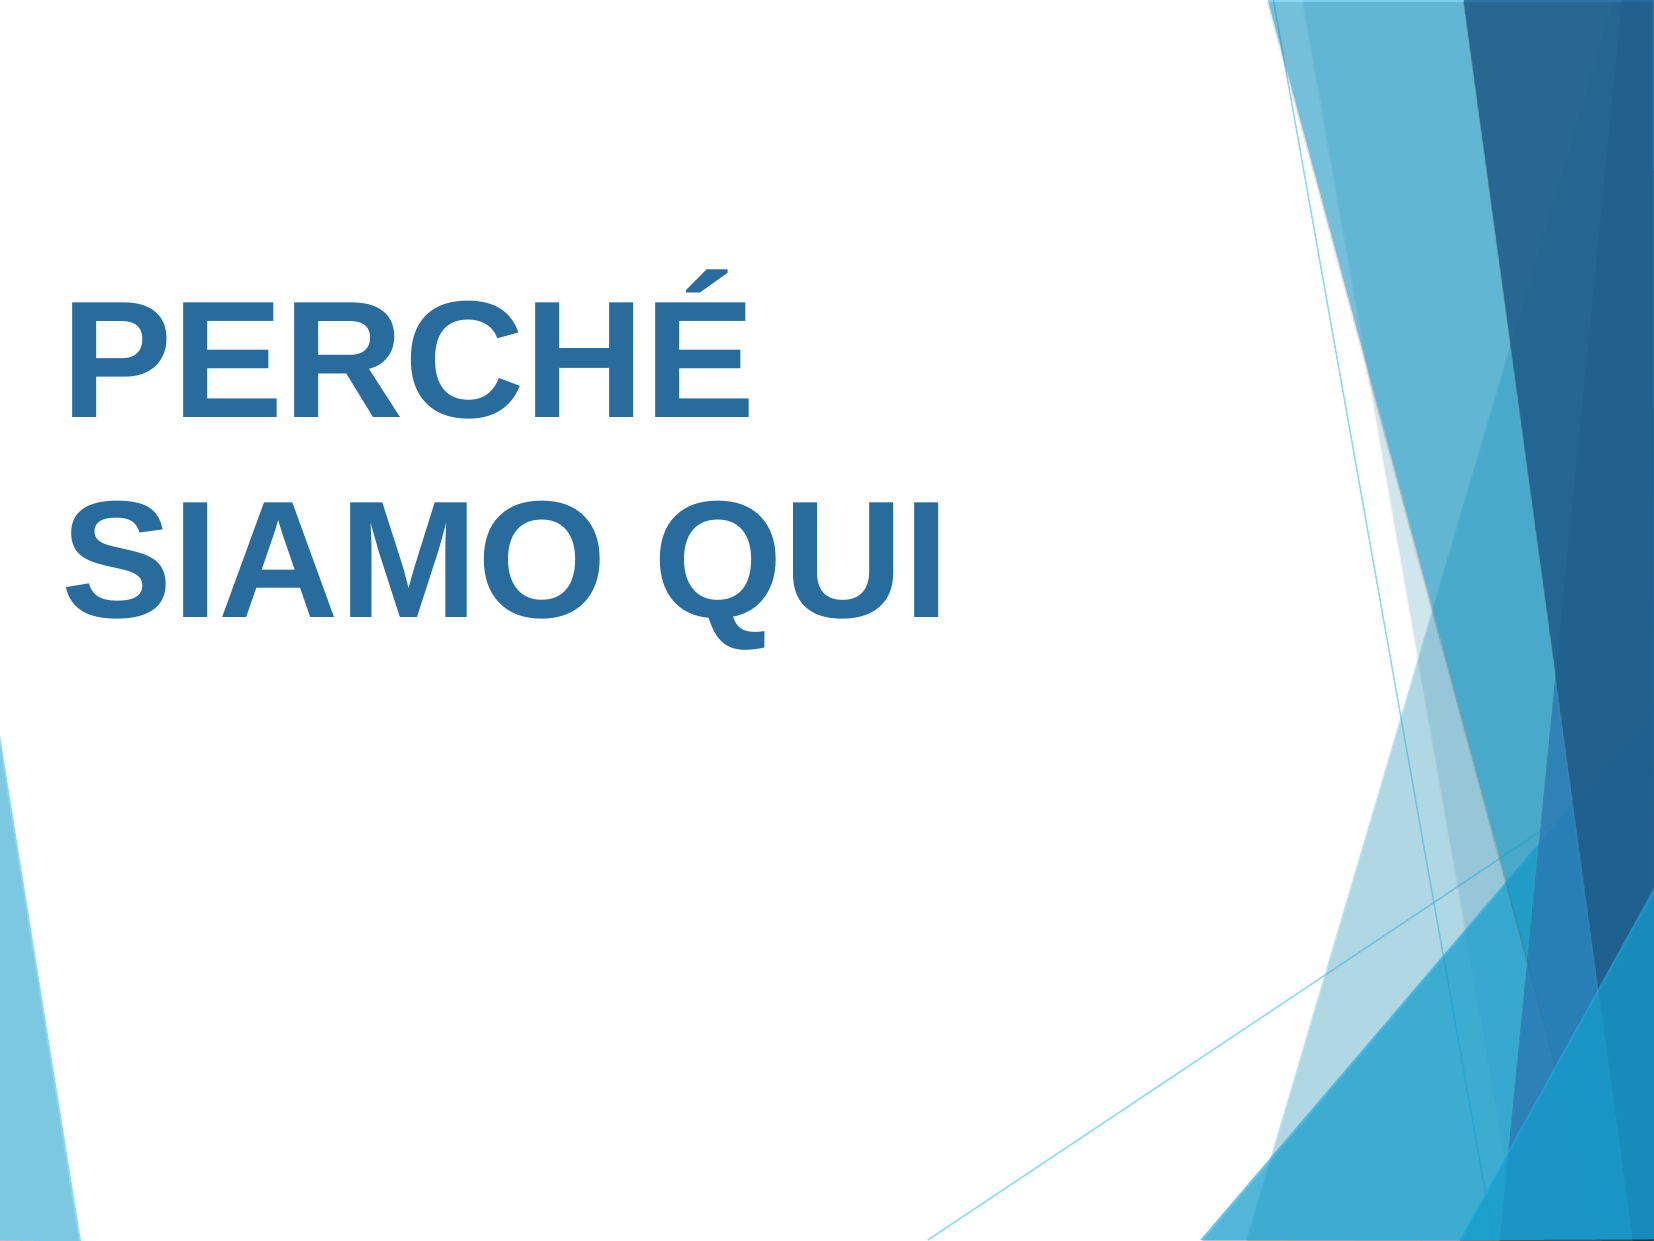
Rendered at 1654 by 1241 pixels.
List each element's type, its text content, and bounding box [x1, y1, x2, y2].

text_box PERCHÉ SIAMO QUI [46, 243, 1084, 659]
